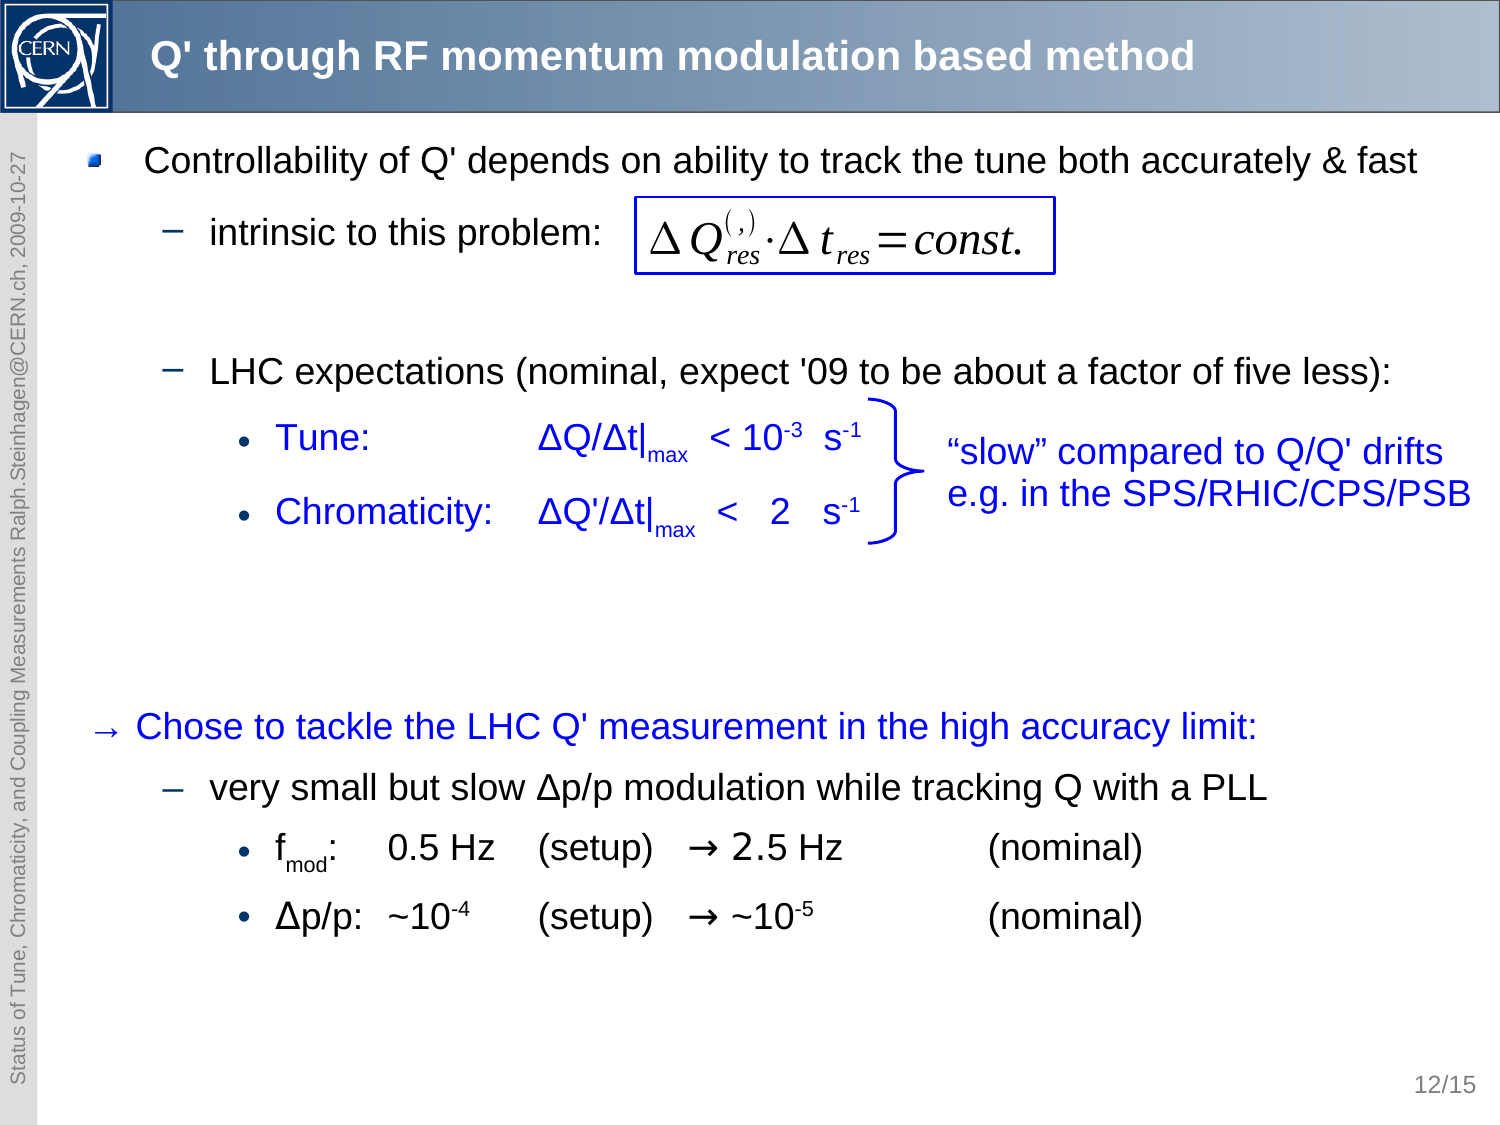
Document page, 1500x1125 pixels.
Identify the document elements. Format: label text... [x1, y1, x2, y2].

text_box “slow” compared to Q/Q' drifts e.g. in the SPS/RHIC/CPS/PSB [932, 423, 1488, 522]
chart [637, 205, 1035, 271]
title Q' through RF momentum modulation based method [150, 0, 1201, 113]
list Controllability of Q' depends on ability to track the tune both accurately & fast intrinsic to this problem: LHC expectations (nominal, expect '09 to be about a factor of five less): Tune: ΔQ/Δt|max < 10-3 s-1 Chromaticity: ΔQ'/Δt|max < 2 s-1 → Chose to tackle the LHC Q' measurement in the high accuracy limit: very small but slow Δp/p modulation while tracking Q with a PLL fmod: 0.5 Hz (setup) → 2.5 Hz (nominal) Δp/p: ~10-4 (setup) → ~10-5 (nominal) [87, 137, 1438, 1016]
picture [0, 0, 113, 113]
